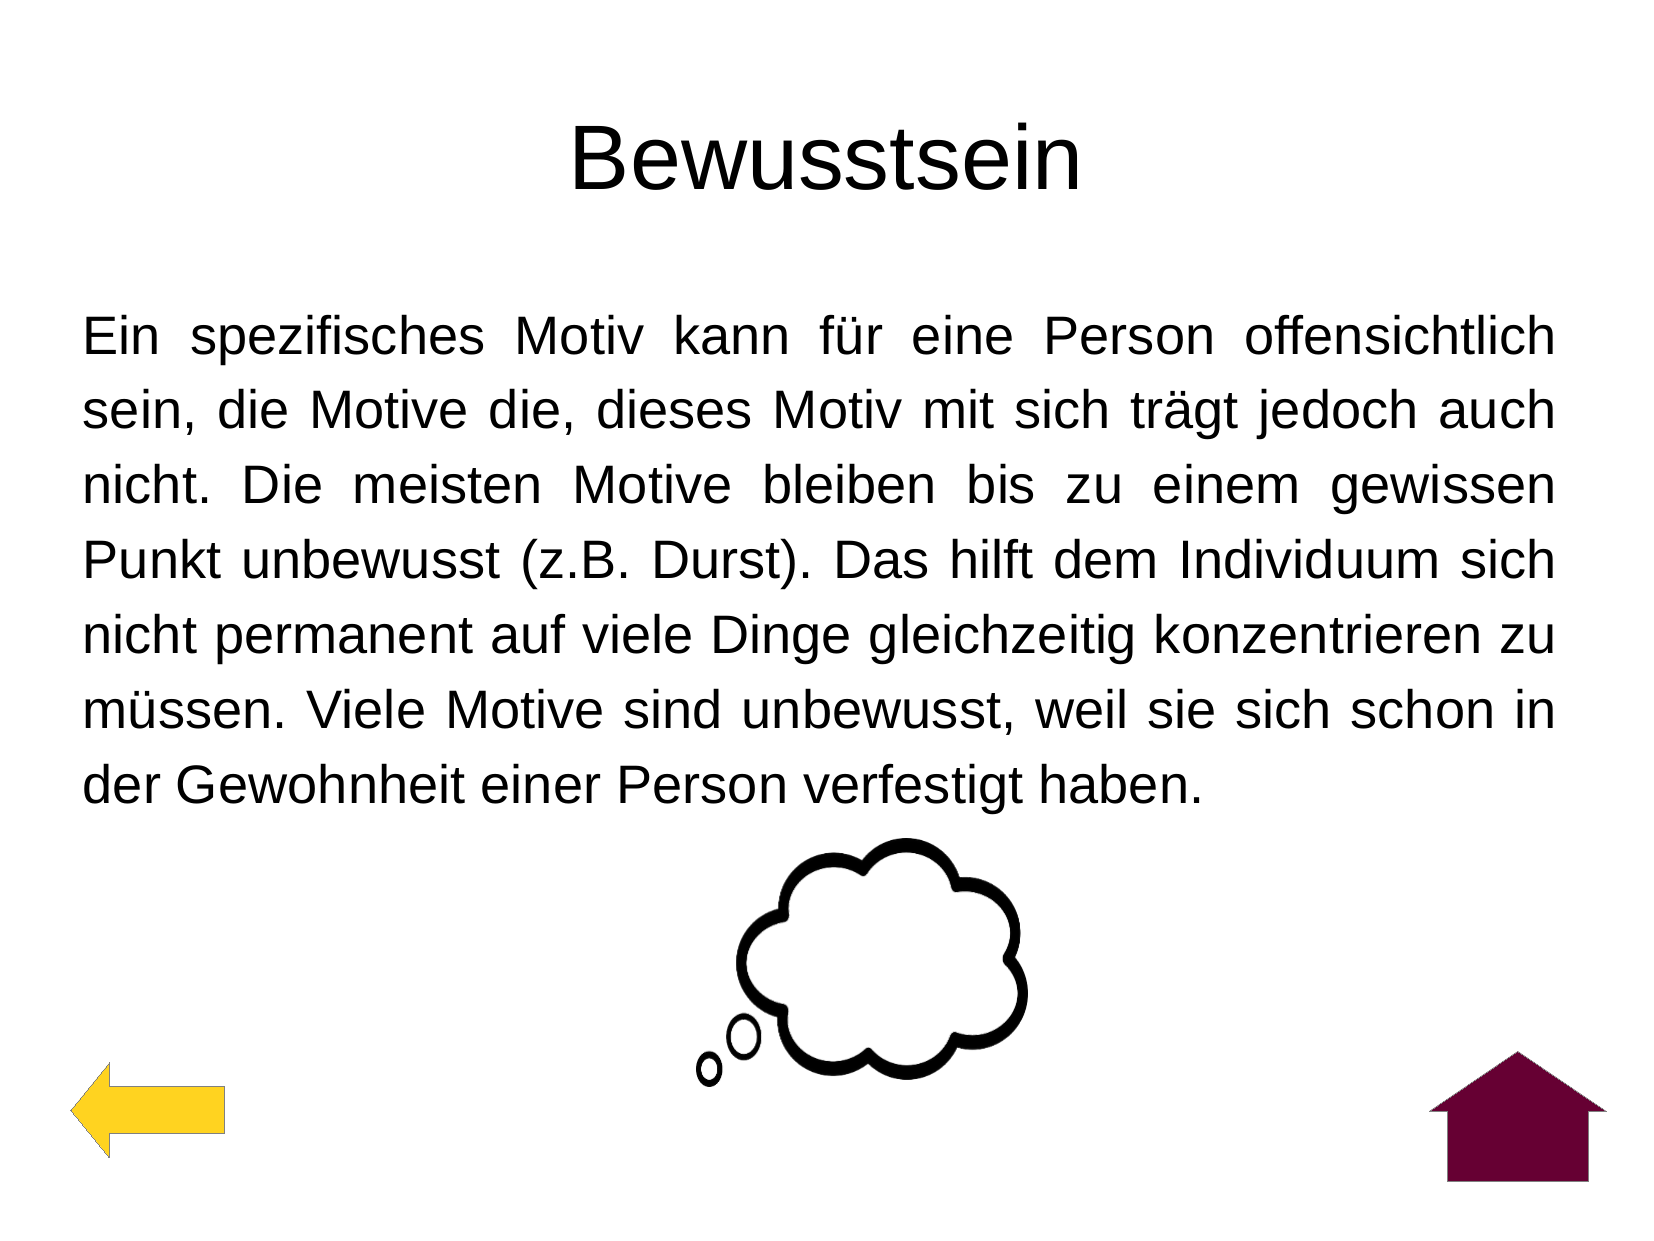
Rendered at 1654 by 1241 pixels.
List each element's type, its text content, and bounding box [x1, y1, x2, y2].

list Ein spezifisches Motiv kann für eine Person offensichtlich sein, die Motive die, dieses Motiv mit sich trägt jedoch auch nicht. Die meisten Motive bleiben bis zu einem gewissen Punkt unbewusst (z.B. Durst). Das hilft dem Individuum sich nicht permanent auf viele Dinge gleichzeitig konzentrieren zu müssen. Viele Motive sind unbewusst, weil sie sich schon in der Gewohnheit einer Person verfestigt haben. [82, 290, 1560, 839]
picture [696, 838, 1028, 1087]
title Bewusstsein [82, 49, 1571, 257]
text_box [70, 1062, 225, 1158]
text_box [1429, 1051, 1607, 1182]
